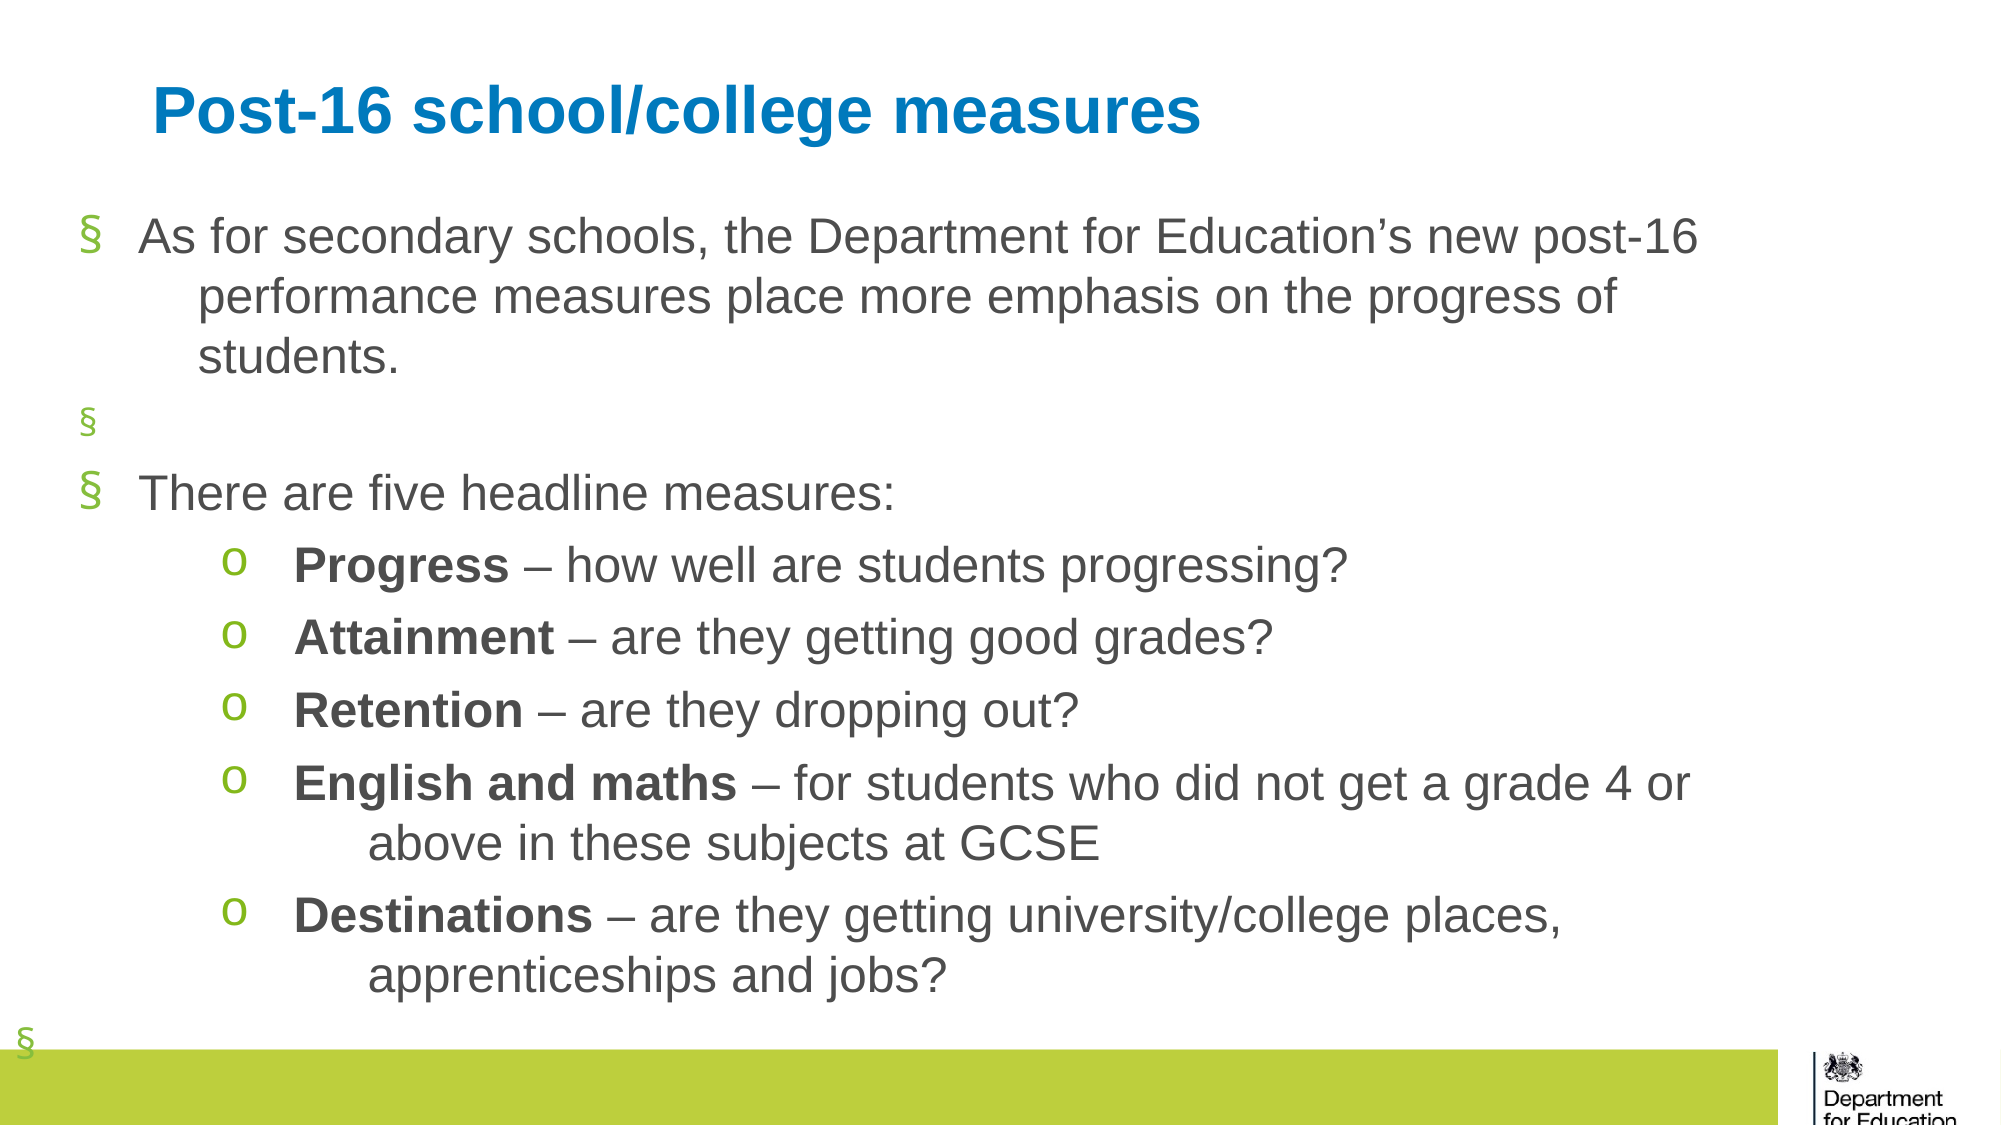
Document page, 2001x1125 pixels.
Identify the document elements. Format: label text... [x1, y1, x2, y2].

list As for secondary schools, the Department for Education’s new post-16 performance measures place more emphasis on the progress of students. There are five headline measures: Progress – how well are students progressing? Attainment – are they getting good grades? Retention – are they dropping out? English and maths – for students who did not get a grade 4 or above in these subjects at GCSE Destinations – are they getting university/college places, apprenticeships and jobs? [0, 196, 1801, 1047]
title Post-16 school/college measures [137, 59, 1863, 278]
